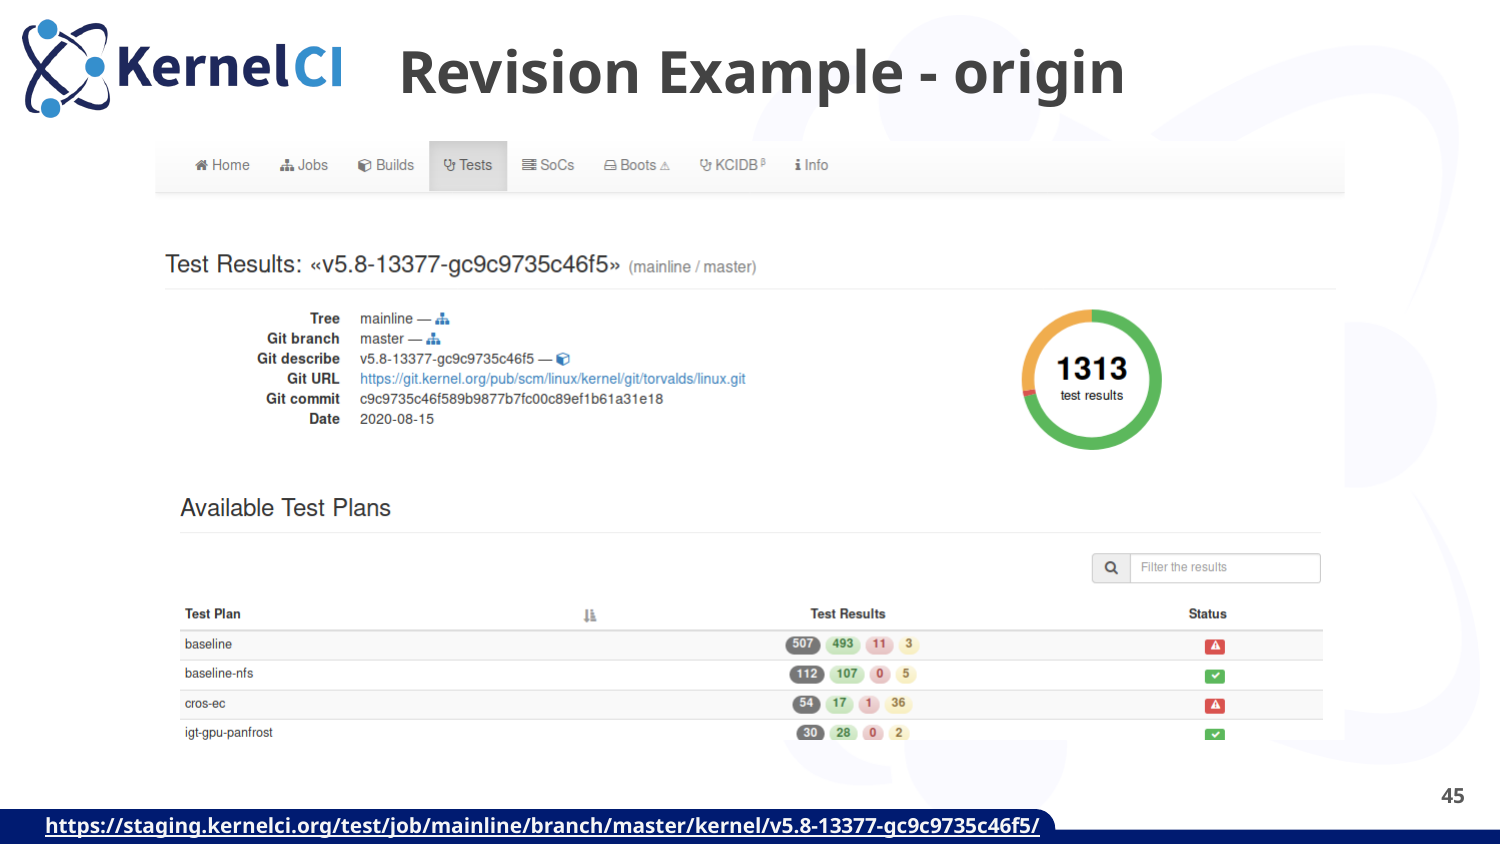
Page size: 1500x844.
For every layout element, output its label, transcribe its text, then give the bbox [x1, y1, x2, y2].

slide_number <number> [1389, 764, 1480, 830]
picture [155, 15, 1480, 828]
title Revision Example - origin [383, 23, 1455, 117]
picture [22, 19, 341, 118]
text_box https://staging.kernelci.org/test/job/mainline/branch/master/kernel/v5.8-13377-gc9c9735c46f5/ [0, 809, 1056, 844]
